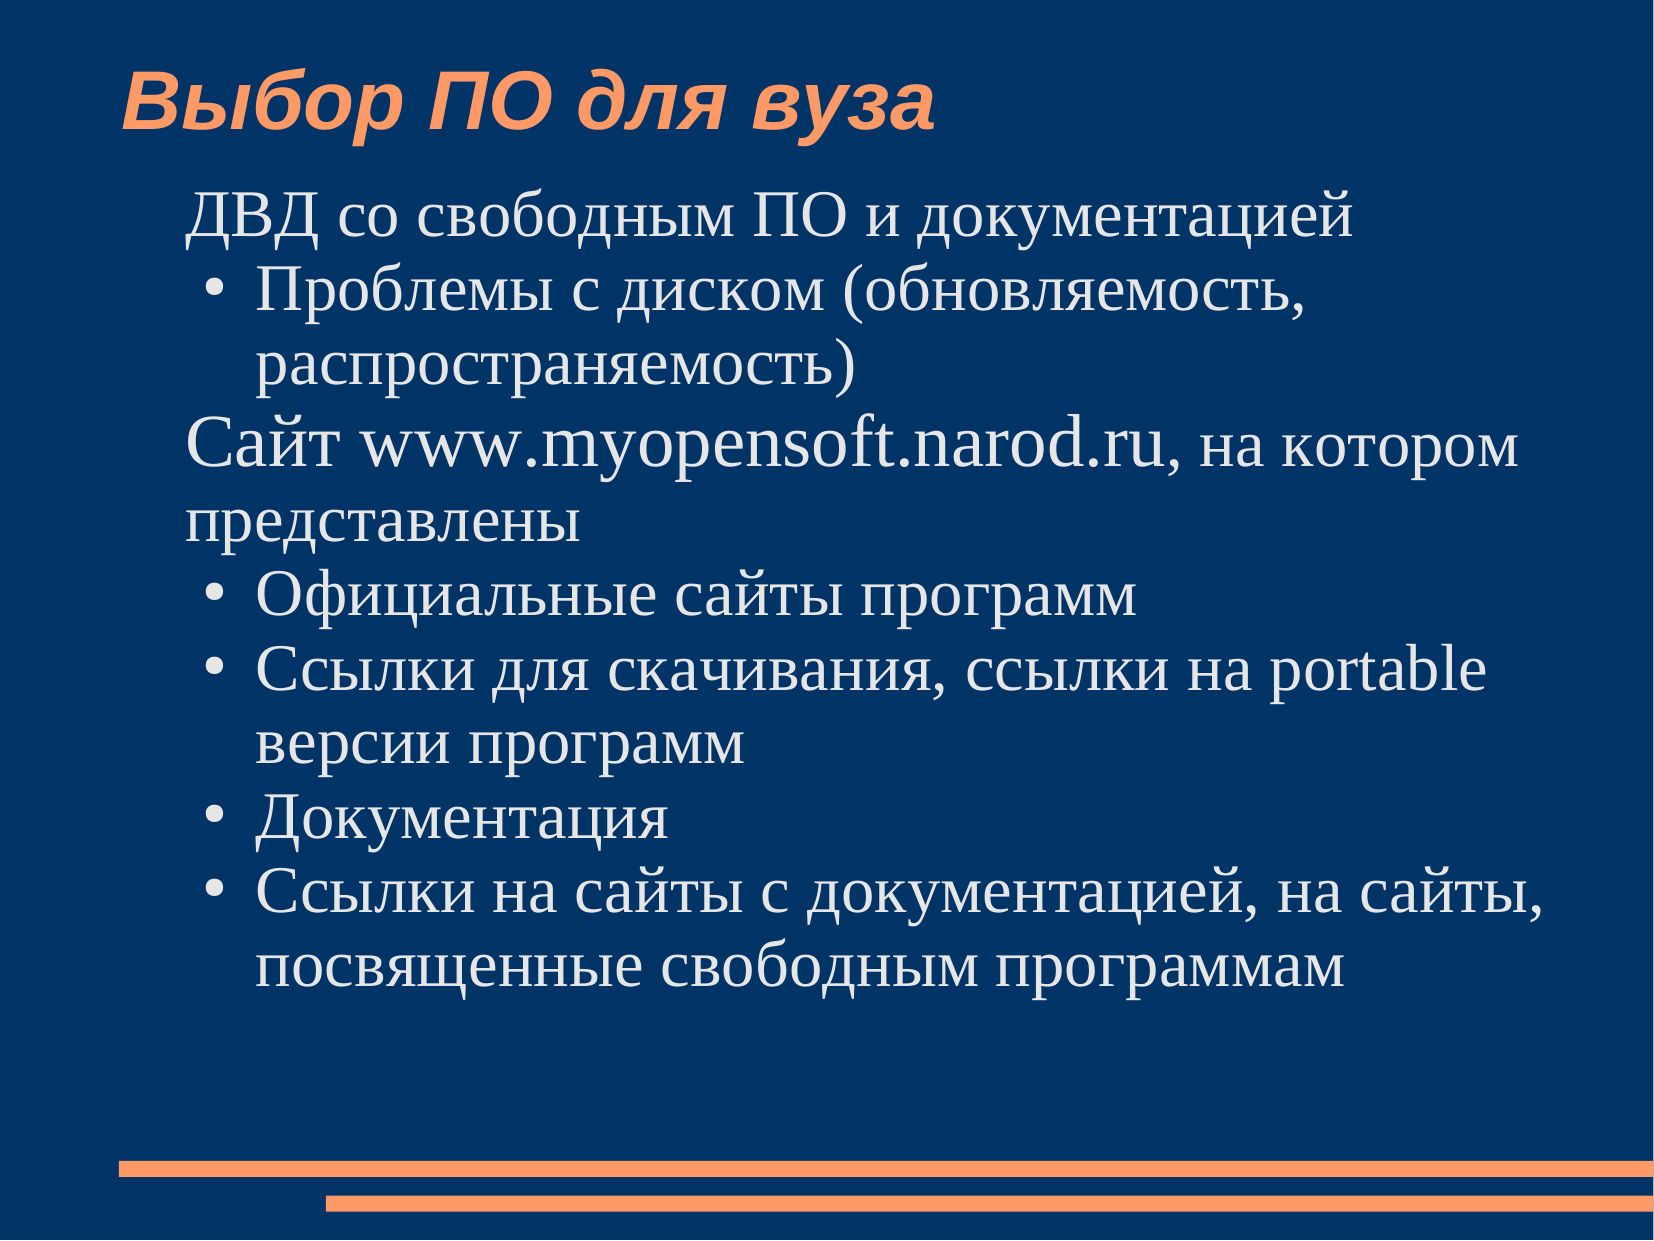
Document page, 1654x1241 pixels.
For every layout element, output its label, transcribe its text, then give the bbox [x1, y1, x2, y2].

list ДВД со свободным ПО и документацией Проблемы с диском (обновляемость, распространяемость) Сайт www.myopensoft.narod.ru, на котором представлены Официальные сайты программ Ссылки для скачивания, ссылки на portable версии программ Документация Ссылки на сайты с документацией, на сайты, посвященные свободным программам [184, 177, 1625, 1223]
title Выбор ПО для вуза [121, 53, 1534, 148]
